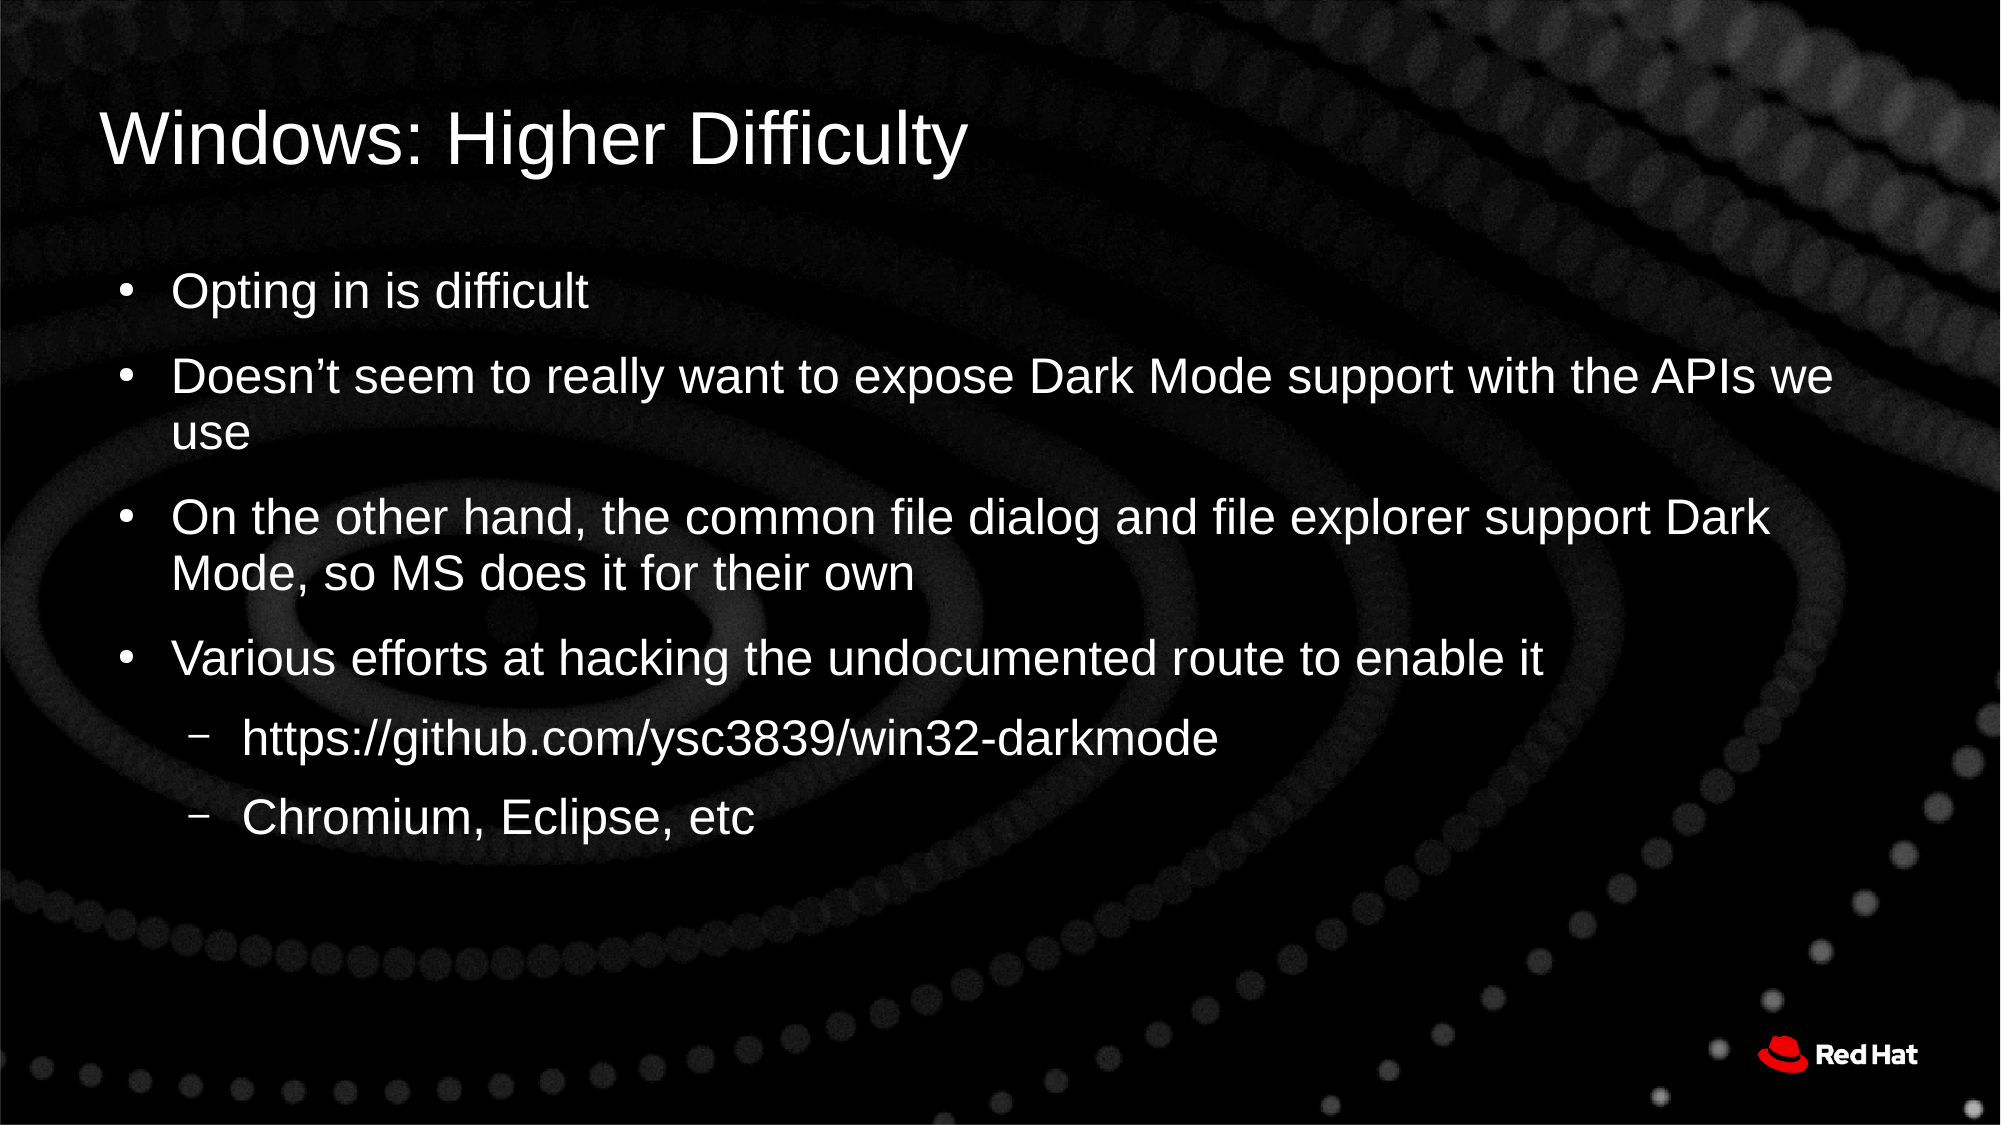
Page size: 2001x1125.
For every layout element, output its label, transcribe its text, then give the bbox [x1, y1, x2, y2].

list Opting in is difficult Doesn’t seem to really want to expose Dark Mode support with the APIs we use On the other hand, the common file dialog and file explorer support Dark Mode, so MS does it for their own Various efforts at hacking the undocumented route to enable it https://github.com/ysc3839/win32-darkmode Chromium, Eclipse, etc [99, 263, 1900, 916]
title Windows: Higher Difficulty [99, 44, 1900, 233]
picture [0, 0, 2001, 1125]
